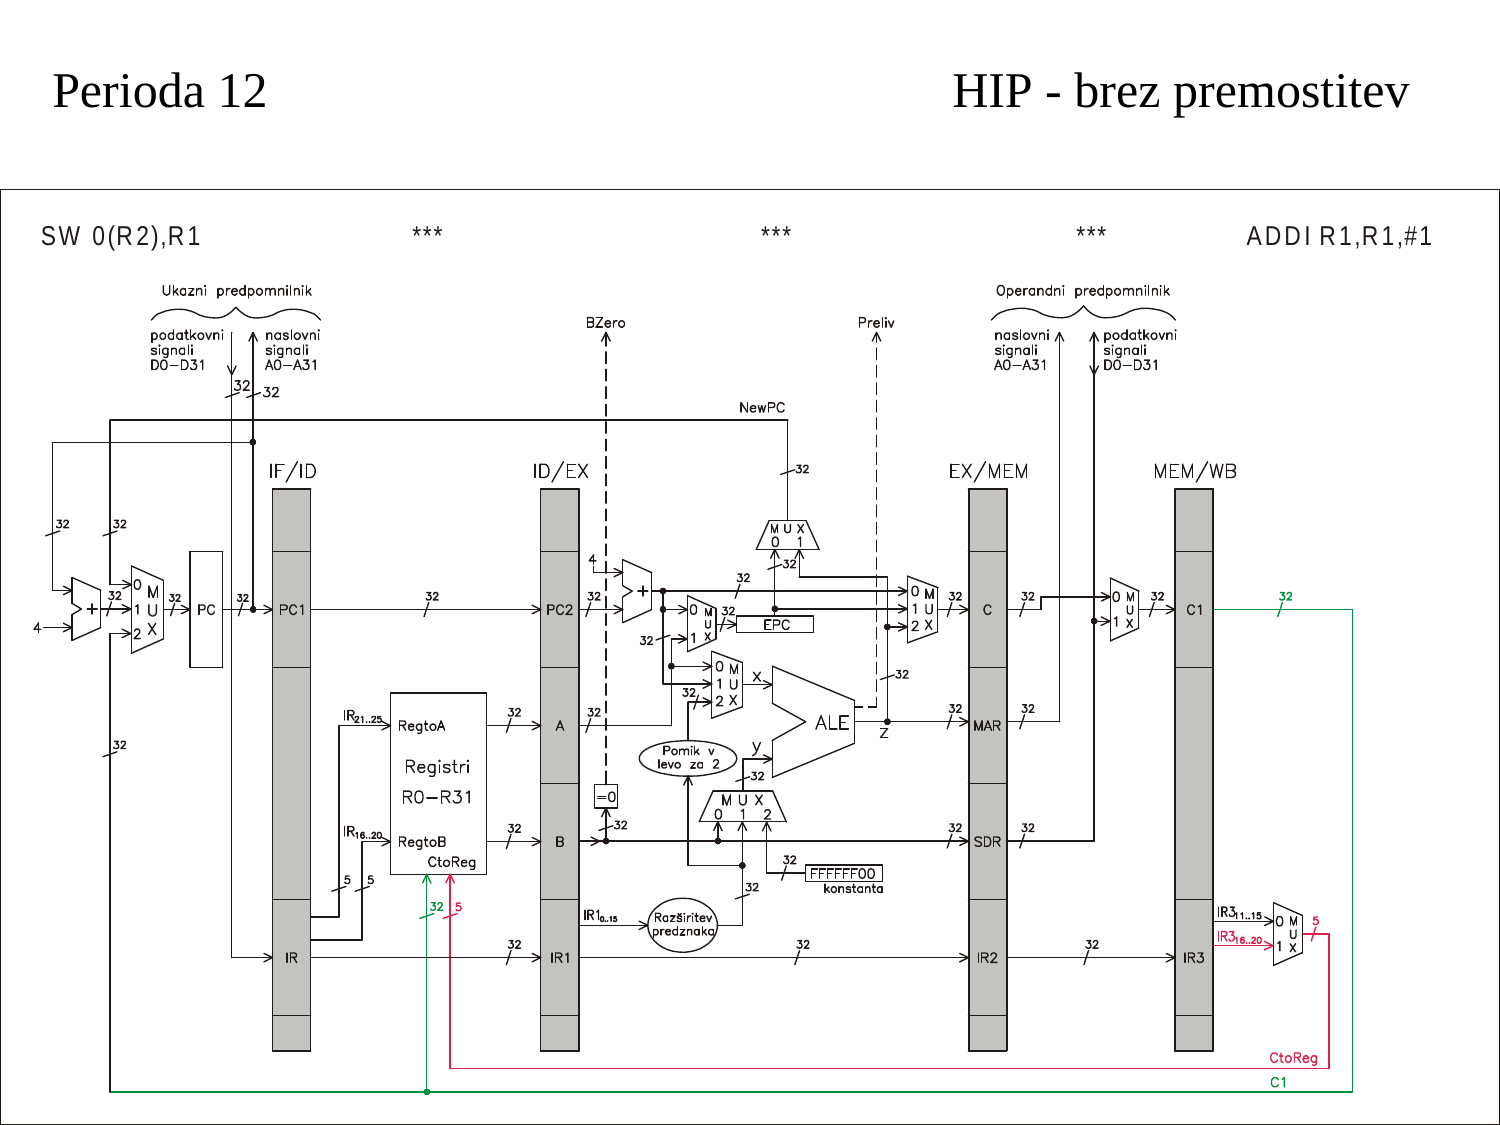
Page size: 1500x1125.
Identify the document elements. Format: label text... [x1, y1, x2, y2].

picture [0, 188, 1500, 1125]
text_box Perioda 12 HIP - brez premostitev [37, 49, 1476, 126]
